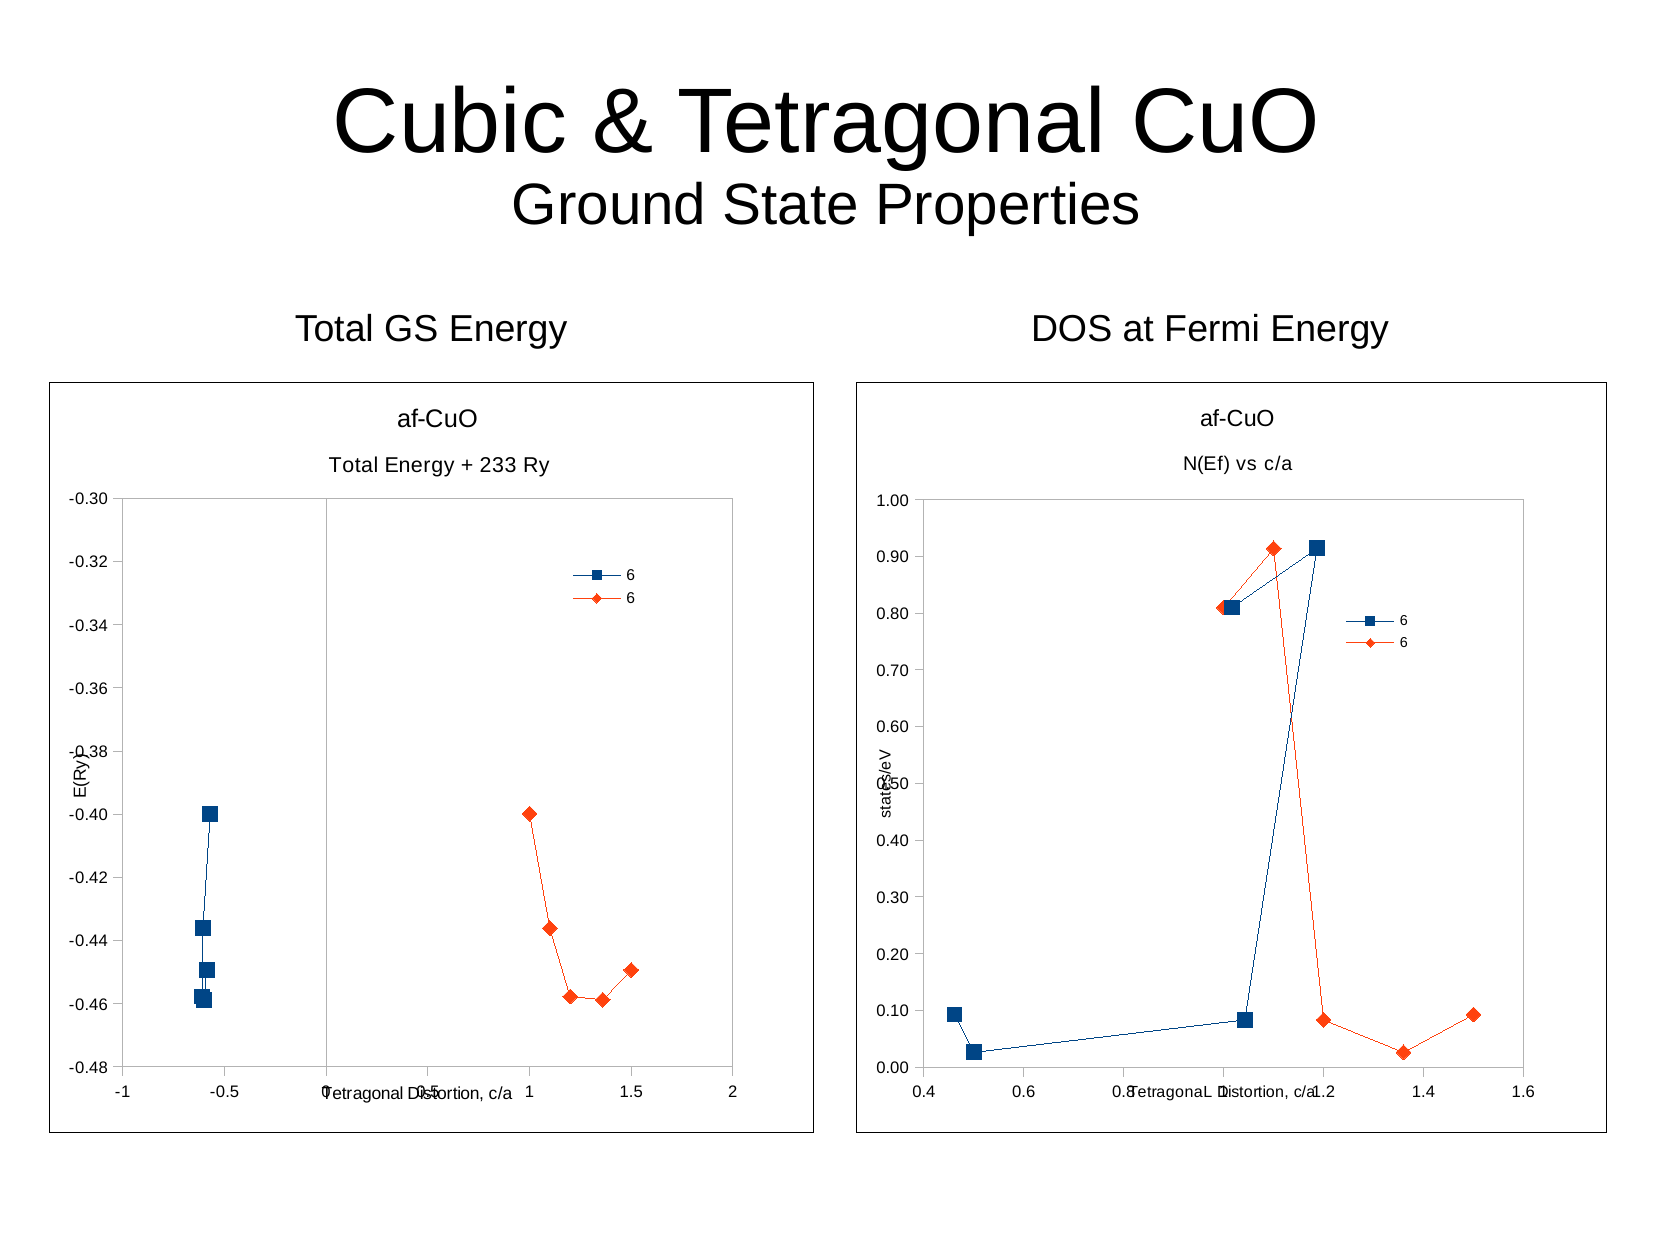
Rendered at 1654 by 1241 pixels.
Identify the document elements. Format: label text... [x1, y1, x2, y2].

text_box Total GS Energy [225, 300, 638, 357]
title Cubic & Tetragonal CuO Ground State Properties [82, 56, 1571, 250]
text_box DOS at Fermi Energy [1016, 300, 1429, 357]
chart [49, 382, 814, 1133]
chart [856, 382, 1607, 1133]
